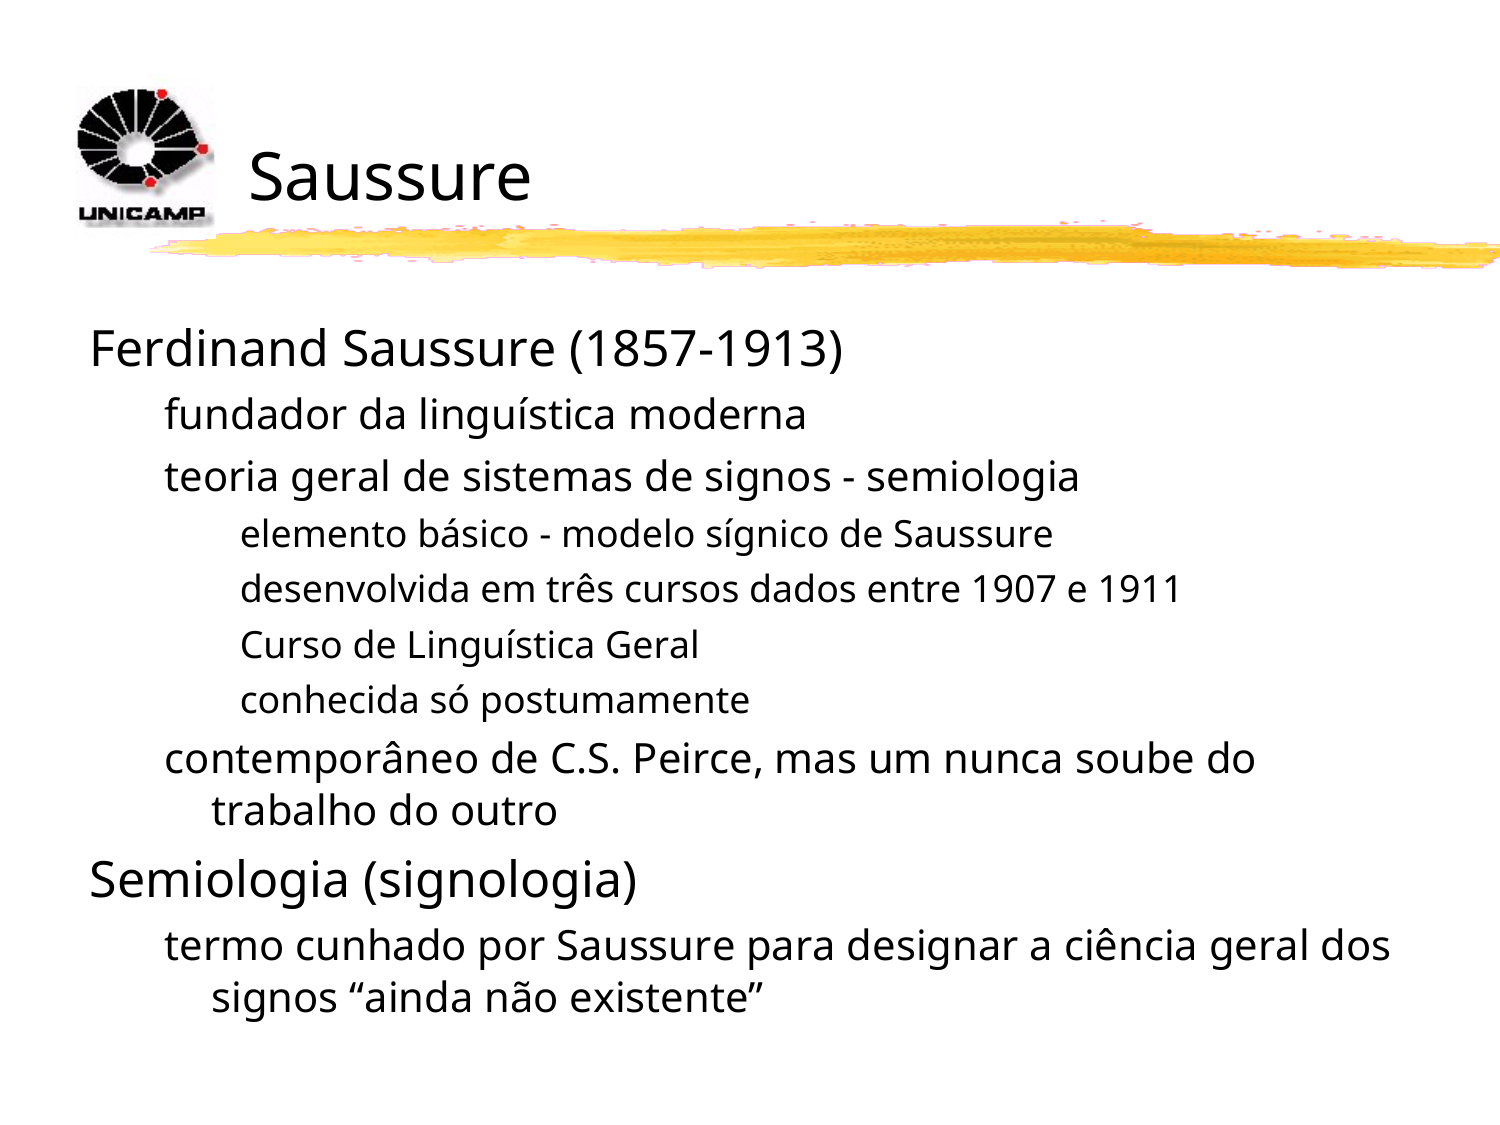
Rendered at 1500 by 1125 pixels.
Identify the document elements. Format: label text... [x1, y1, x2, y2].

picture [75, 74, 1500, 279]
title Saussure [233, 37, 1434, 225]
list Ferdinand Saussure (1857-1913) fundador da linguística moderna teoria geral de sistemas de signos - semiologia elemento básico - modelo sígnico de Saussure desenvolvida em três cursos dados entre 1907 e 1911 Curso de Linguística Geral conhecida só postumamente contemporâneo de C.S. Peirce, mas um nunca soube do trabalho do outro Semiologia (signologia) termo cunhado por Saussure para designar a ciência geral dos signos “ainda não existente” [74, 309, 1417, 994]
